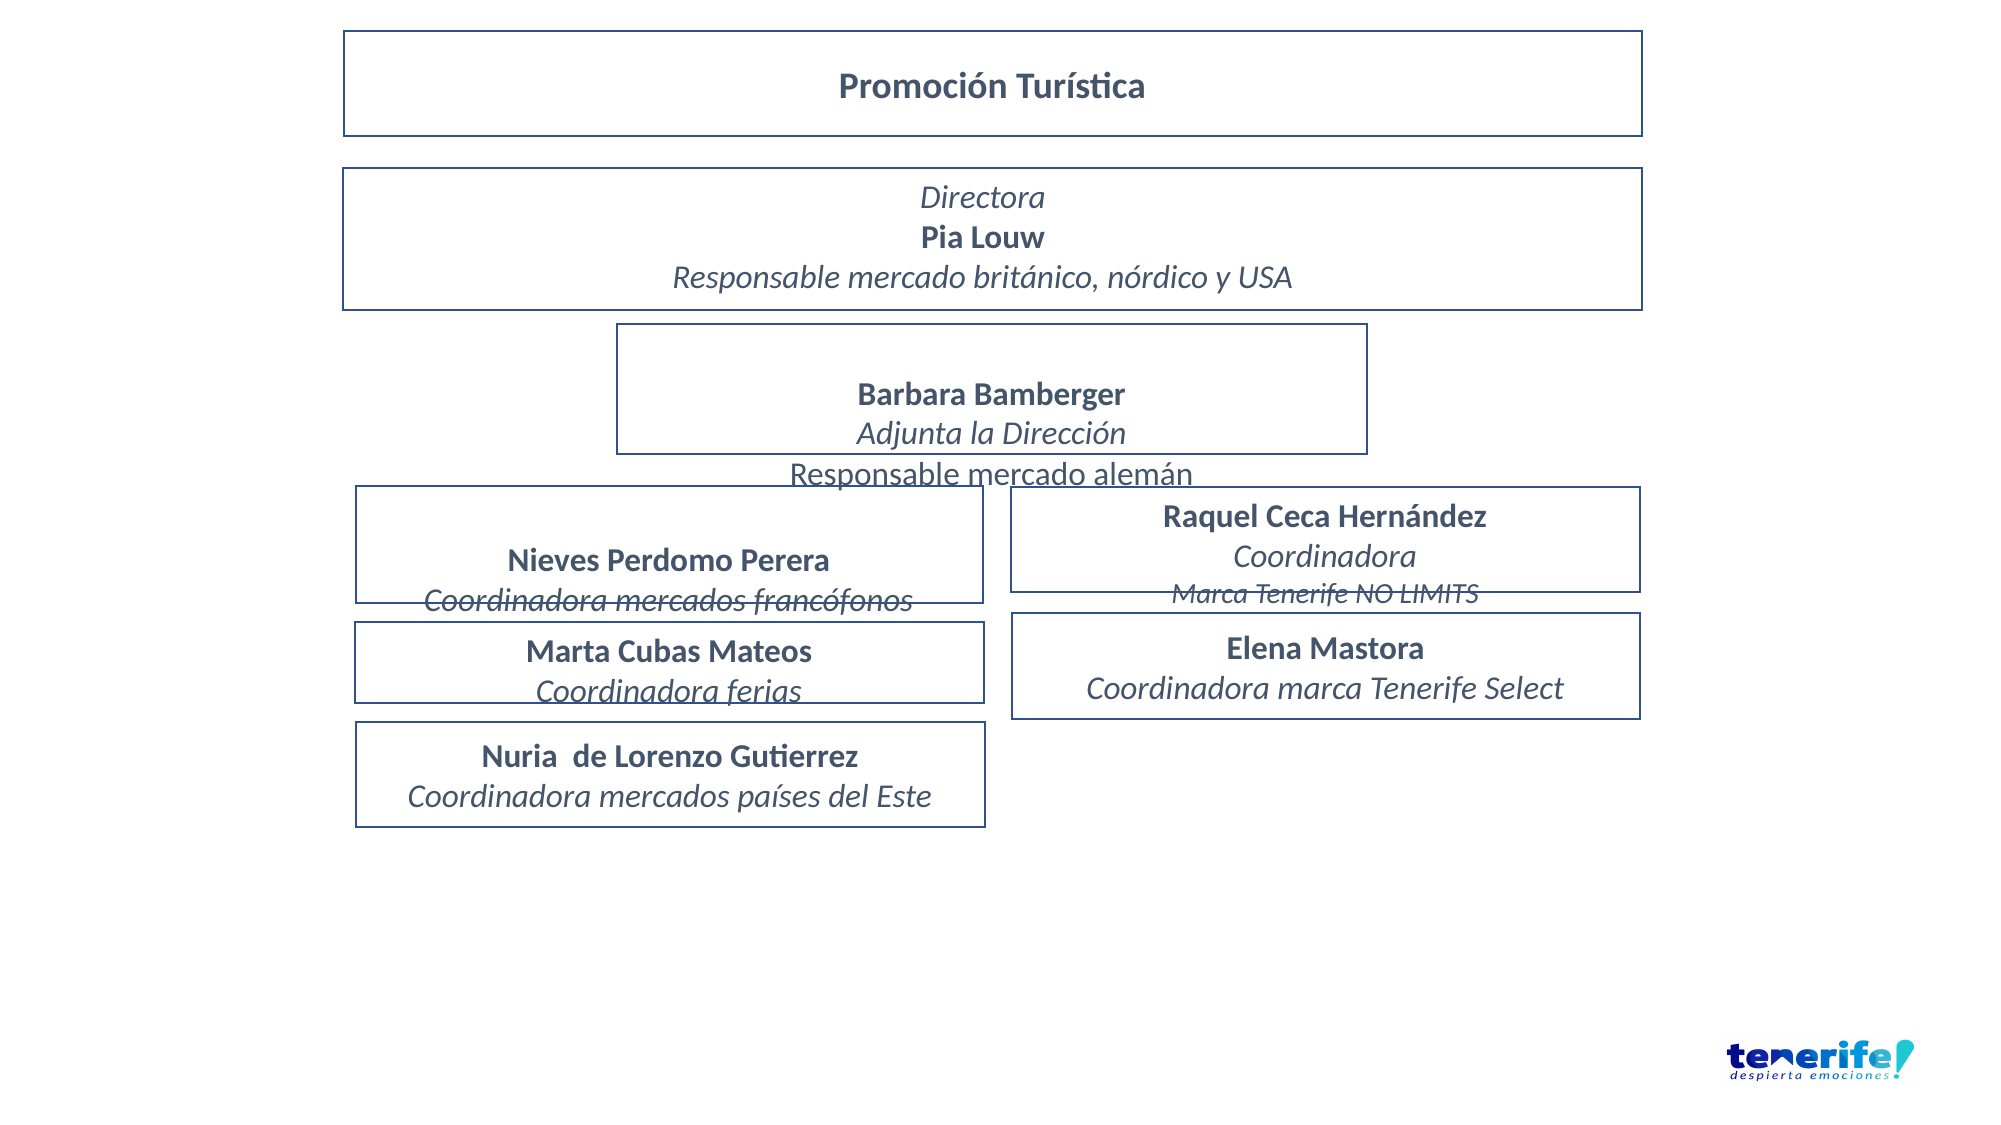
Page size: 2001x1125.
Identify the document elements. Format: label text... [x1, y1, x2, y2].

text_box Directora Pia Louw Responsable mercado británico, nórdico y USA [646, 168, 1320, 303]
picture [1722, 1036, 1918, 1084]
text_box Marta Cubas Mateos Coordinadora ferias [355, 622, 984, 703]
text_box Raquel Ceca Hernández Coordinadora Marca Tenerife NO LIMITS [1011, 487, 1640, 592]
text_box Elena Mastora Coordinadora marca Tenerife Select [1012, 613, 1640, 719]
text_box Nieves Perdomo Perera Coordinadora mercados francófonos [356, 486, 983, 603]
text_box Barbara Bamberger Adjunta la Dirección Responsable mercado alemán [617, 324, 1367, 454]
text_box Nuria de Lorenzo Gutierrez Coordinadora mercados países del Este [356, 722, 985, 827]
text_box Promoción Turística [344, 31, 1642, 136]
